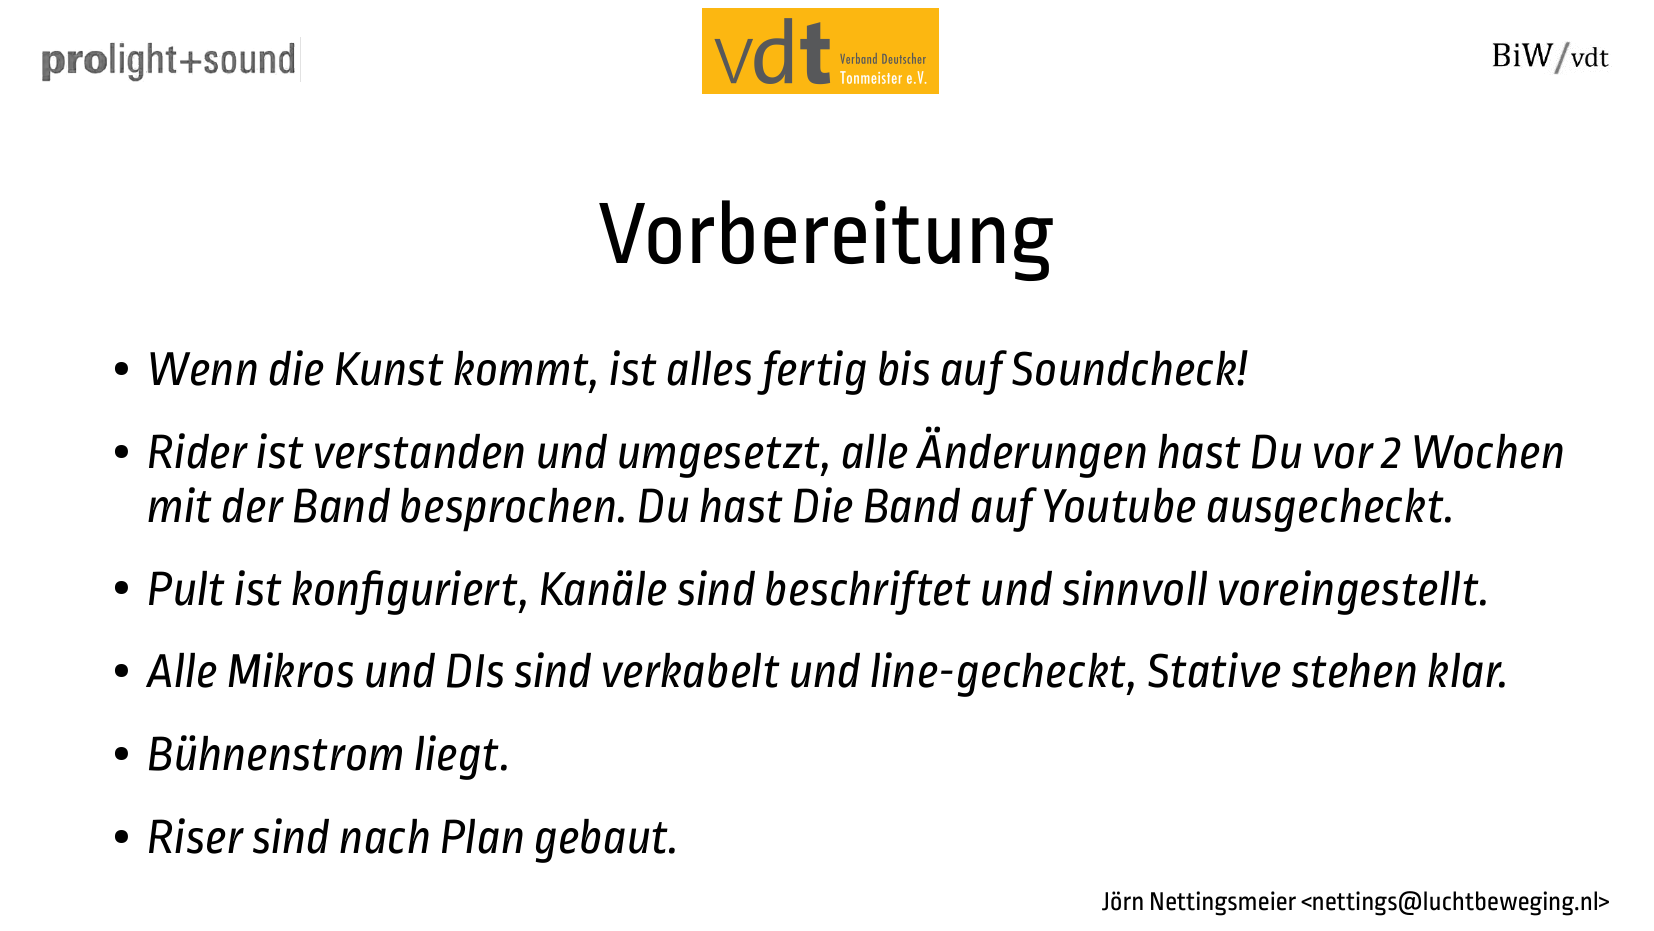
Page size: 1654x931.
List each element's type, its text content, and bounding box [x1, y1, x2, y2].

picture [702, 8, 939, 94]
title Vorbereitung [82, 185, 1571, 285]
picture [37, 37, 301, 82]
picture [1490, 39, 1613, 75]
subtitle Wenn die Kunst kommt, ist alles fertig bis auf Soundcheck! Rider ist verstanden und umgesetzt, alle Änderungen hast Du vor 2 Wochen mit der Band besprochen. Du hast Die Band auf Youtube ausgecheckt. Pult ist konfiguriert, Kanäle sind beschriftet und sinnvoll voreingestellt. Alle Mikros und DIs sind verkabelt und line-gecheckt, Stative stehen klar. Bühnenstrom liegt. Riser sind nach Plan gebaut. [112, 334, 1571, 875]
